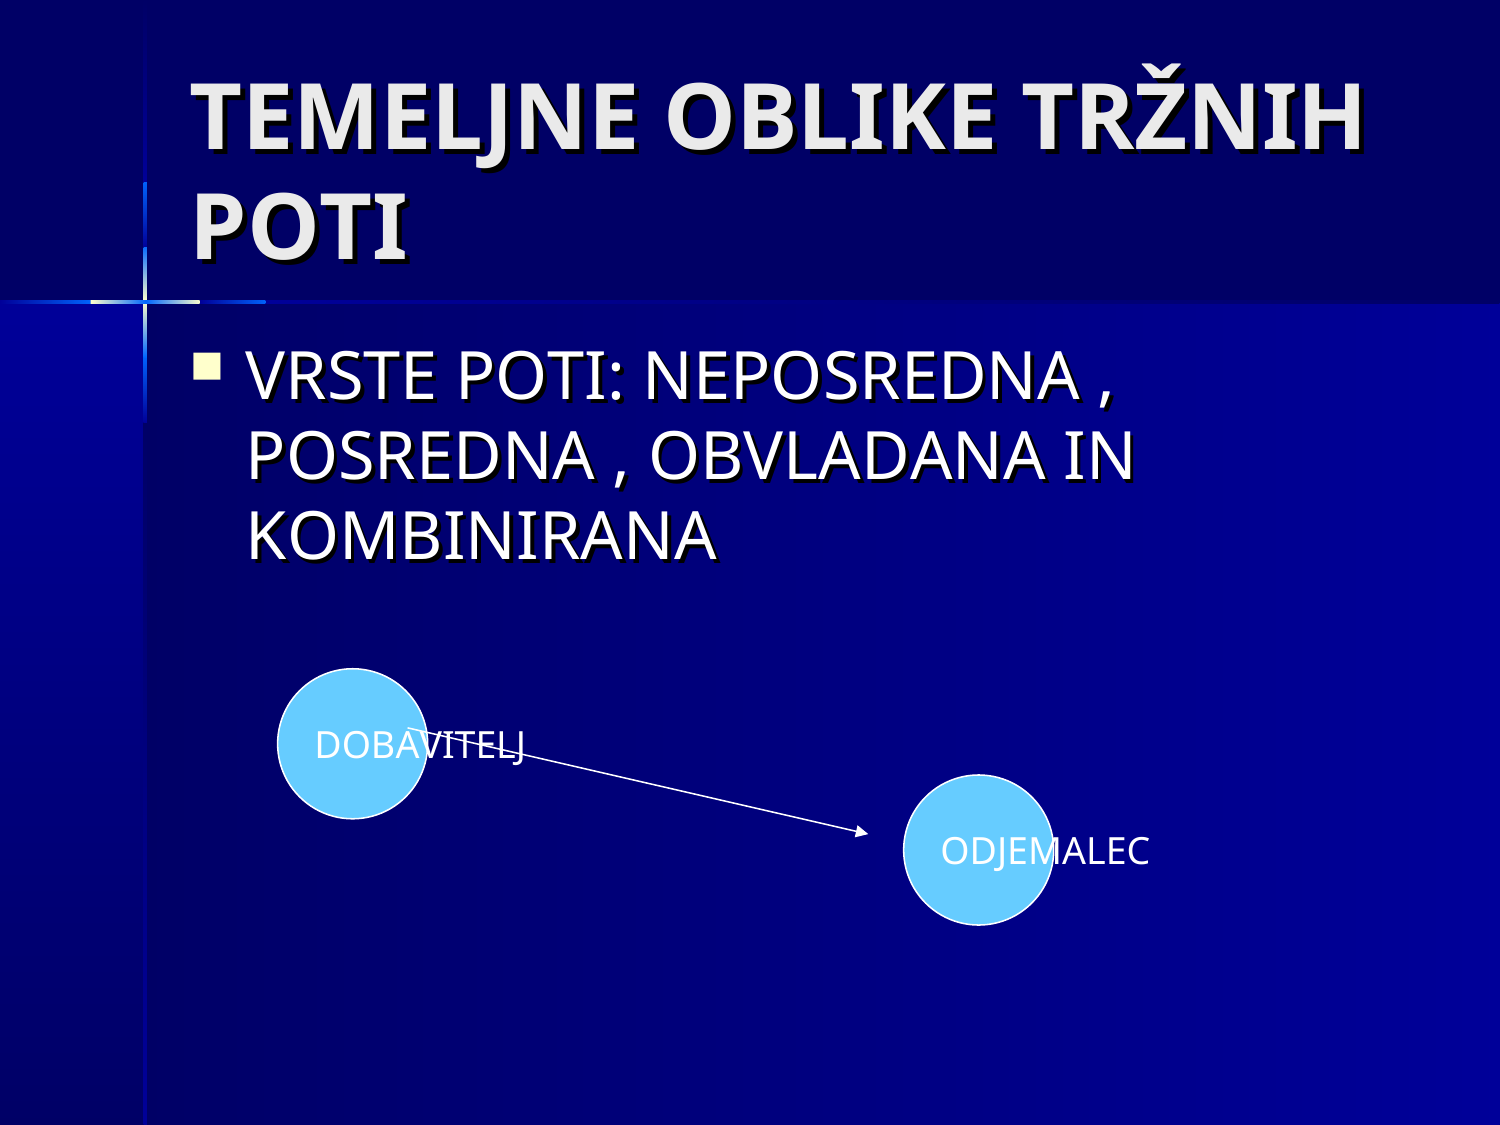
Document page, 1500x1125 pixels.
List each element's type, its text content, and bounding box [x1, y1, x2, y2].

text_box DOBAVITELJ [277, 668, 427, 819]
text_box ODJEMALEC [903, 774, 1054, 926]
list VRSTE POTI: NEPOSREDNA , POSREDNA , OBVLADANA IN KOMBINIRANA [174, 324, 1413, 1001]
title TEMELJNE OBLIKE TRŽNIH POTI [174, 49, 1413, 285]
